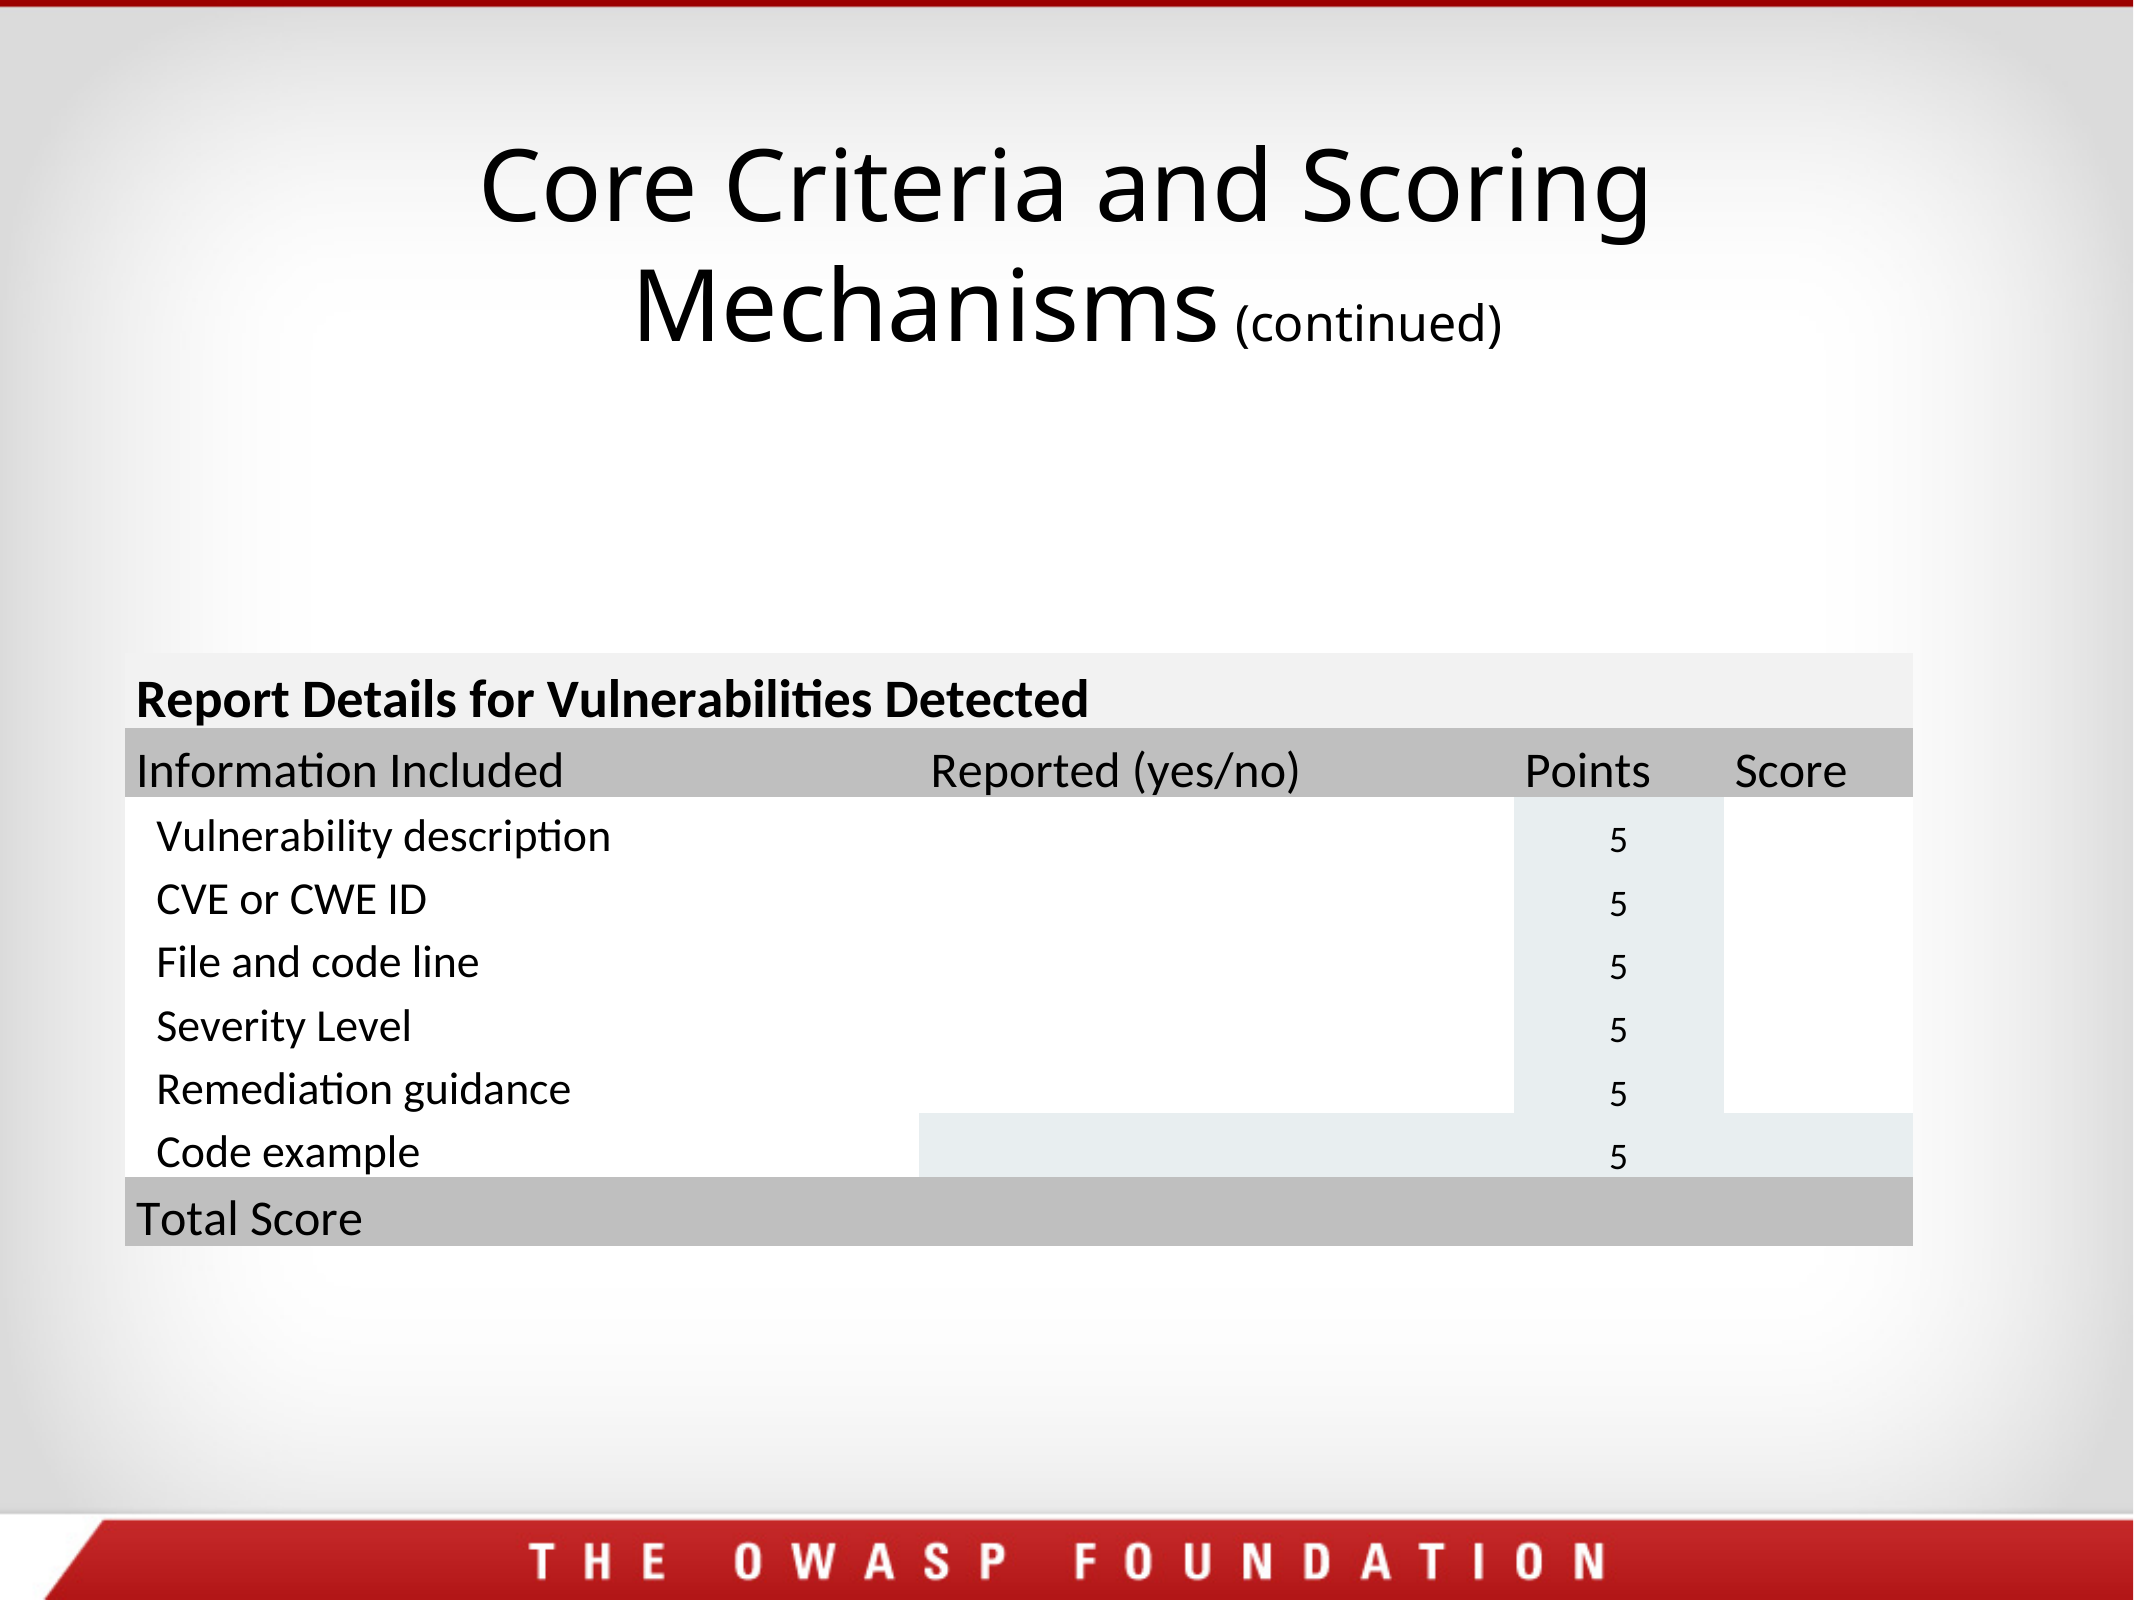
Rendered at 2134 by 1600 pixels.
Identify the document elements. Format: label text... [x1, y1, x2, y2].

table_cell [919, 1113, 1514, 1177]
table_cell [919, 987, 1514, 1050]
picture [0, 0, 2134, 1600]
table_cell [1724, 1113, 1913, 1177]
table_cell 5 [1514, 987, 1724, 1050]
table_cell 5 [1514, 1113, 1724, 1177]
table_header Report Details for Vulnerabilities Detected [125, 653, 1913, 728]
table_cell [919, 797, 1514, 860]
table_cell 5 [1514, 860, 1724, 924]
table_cell Vulnerability description [125, 797, 919, 860]
table_cell [1724, 860, 1913, 924]
title Core Criteria and Scoring Mechanisms (continued) [208, 22, 1925, 461]
table_cell Reported (yes/no) [919, 728, 1514, 797]
table_cell Code example [125, 1113, 919, 1177]
table_cell Severity Level [125, 987, 919, 1050]
table_cell [1724, 797, 1913, 860]
table_cell Total Score [125, 1177, 1724, 1246]
table_cell [919, 924, 1514, 987]
table_cell 5 [1514, 924, 1724, 987]
table_cell Points [1514, 728, 1724, 797]
table_cell [919, 1050, 1514, 1113]
table_cell Information Included [125, 728, 919, 797]
table_cell [1724, 987, 1913, 1050]
table_cell [1724, 924, 1913, 987]
table_cell [919, 860, 1514, 924]
table_cell [1724, 1050, 1913, 1113]
table_cell 5 [1514, 797, 1724, 860]
table_cell CVE or CWE ID [125, 860, 919, 924]
table_cell File and code line [125, 924, 919, 987]
table_cell [1724, 1177, 1913, 1246]
table_cell 5 [1514, 1050, 1724, 1113]
table_cell Score [1724, 728, 1913, 797]
table_cell Remediation guidance [125, 1050, 919, 1113]
